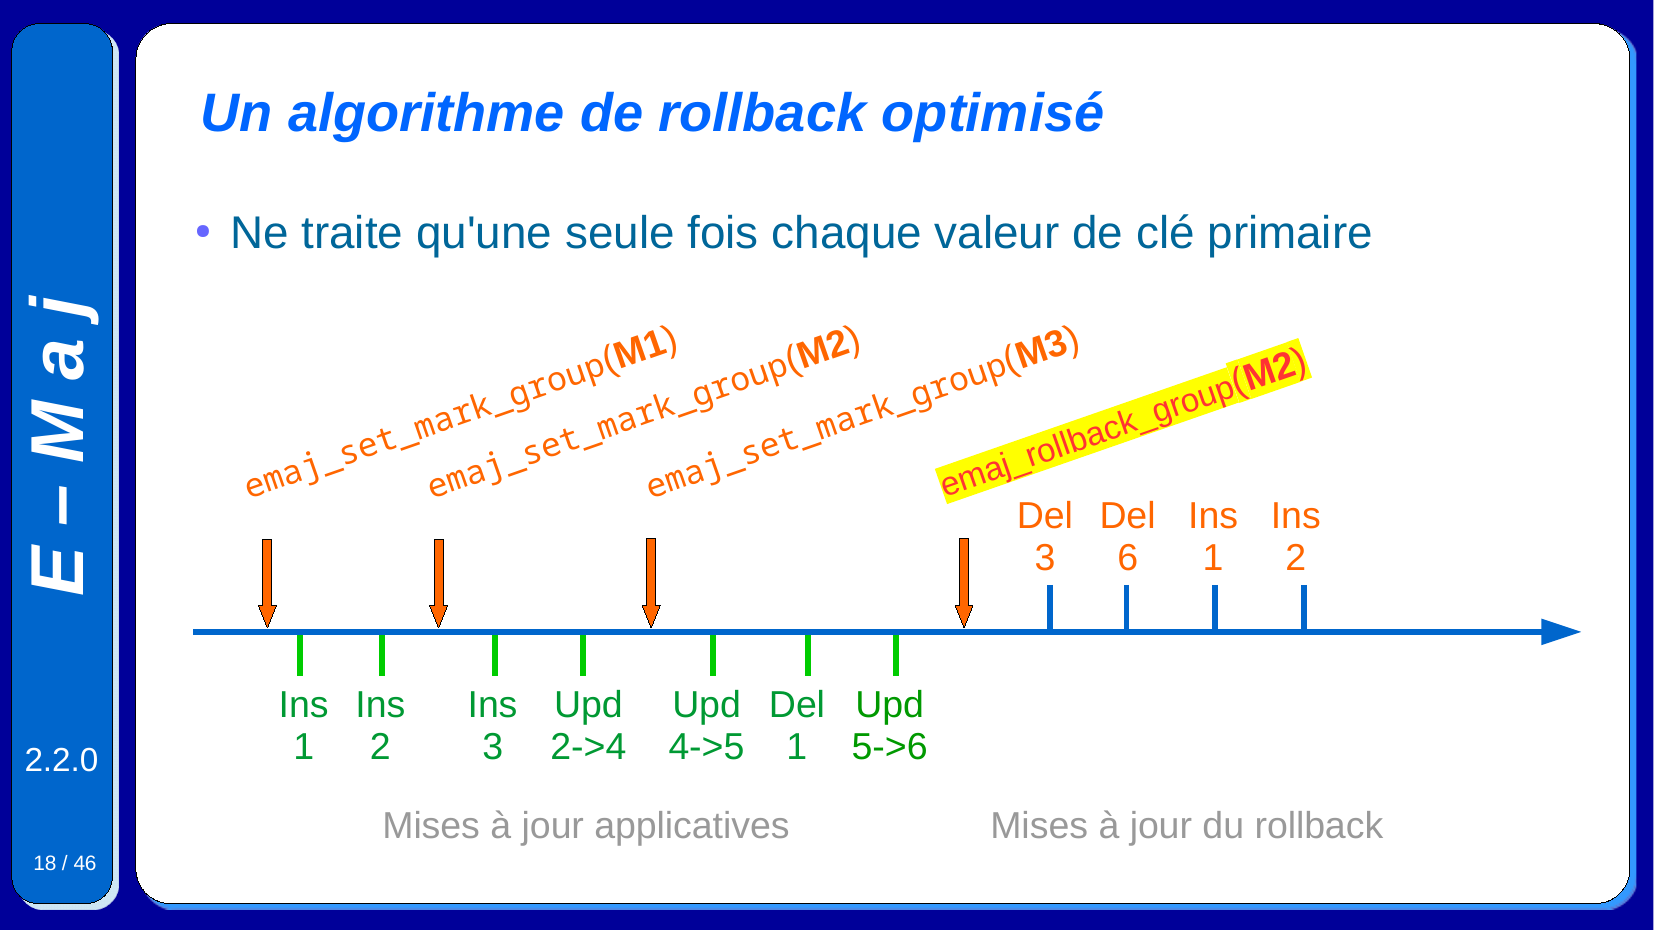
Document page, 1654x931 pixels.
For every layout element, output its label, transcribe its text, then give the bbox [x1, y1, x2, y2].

text_box emaj_rollback_group(M2) [917, 313, 1369, 530]
text_box Upd 4->5 [653, 676, 779, 777]
text_box Ins 1 [263, 676, 340, 777]
text_box Ins 2 [1256, 487, 1347, 588]
list Ne traite qu'une seule fois chaque valeur de clé primaire [177, 206, 1587, 827]
text_box [429, 539, 448, 628]
text_box emaj_set_mark_group(M3) [622, 302, 1105, 530]
text_box Ins 2 [340, 676, 432, 777]
text_box [955, 538, 973, 628]
text_box [258, 539, 277, 628]
text_box Ins 3 [452, 676, 535, 777]
text_box emaj_set_mark_group(M1) [220, 302, 700, 530]
text_box Del 1 [779, 676, 836, 777]
text_box Mises à jour du rollback [975, 796, 1399, 854]
text_box Del 3 [1002, 487, 1084, 588]
text_box Upd 5->6 [836, 676, 962, 777]
text_box Del 6 [1084, 487, 1187, 588]
text_box Mises à jour applicatives [367, 796, 805, 854]
text_box Upd 2->4 [535, 676, 653, 777]
title Un algorithme de rollback optimisé [200, 34, 1575, 191]
text_box [642, 538, 661, 628]
text_box Ins 1 [1187, 487, 1256, 588]
text_box emaj_set_mark_group(M2) [403, 302, 887, 530]
